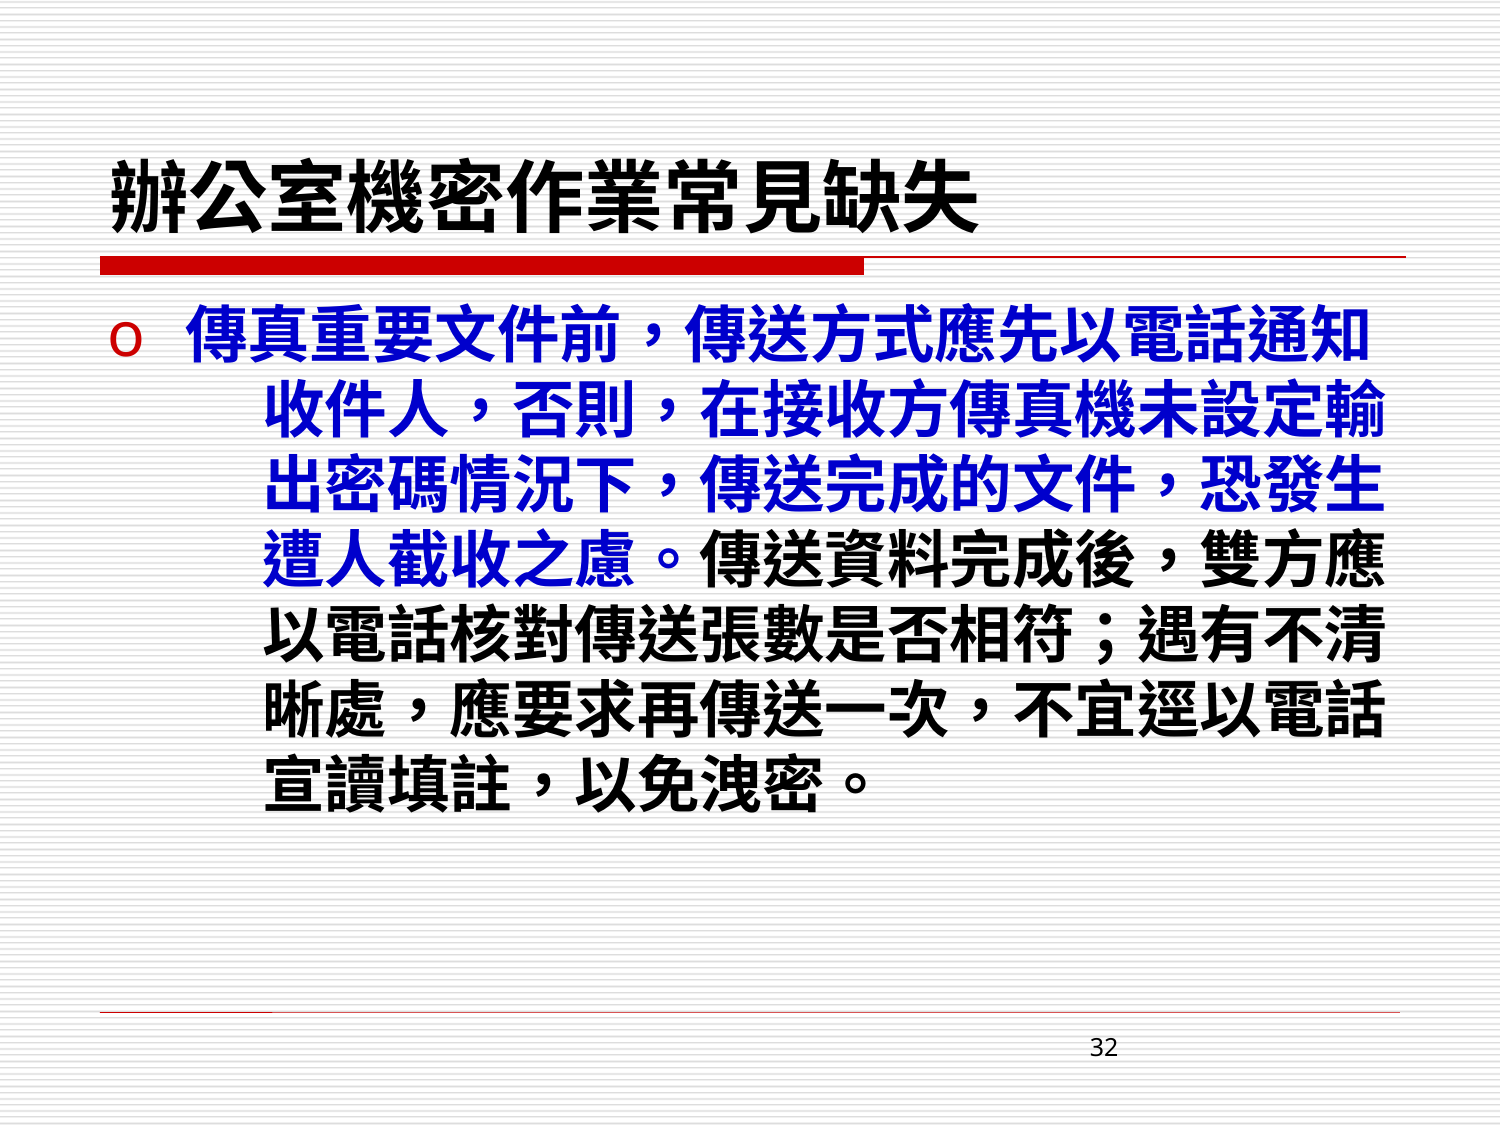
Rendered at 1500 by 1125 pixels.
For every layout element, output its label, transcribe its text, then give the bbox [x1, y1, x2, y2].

list 傳真重要文件前，傳送方式應先以電話通知收件人，否則，在接收方傳真機未設定輸出密碼情況下，傳送完成的文件，恐發生遭人截收之慮。傳送資料完成後，雙方應以電話核對傳送張數是否相符；遇有不清晰處，應要求再傳送一次，不宜逕以電話宣讀填註，以免洩密。 [92, 287, 1406, 988]
title 辦公室機密作業常見缺失 [94, 50, 1407, 250]
text_box [1074, 1024, 1400, 1103]
